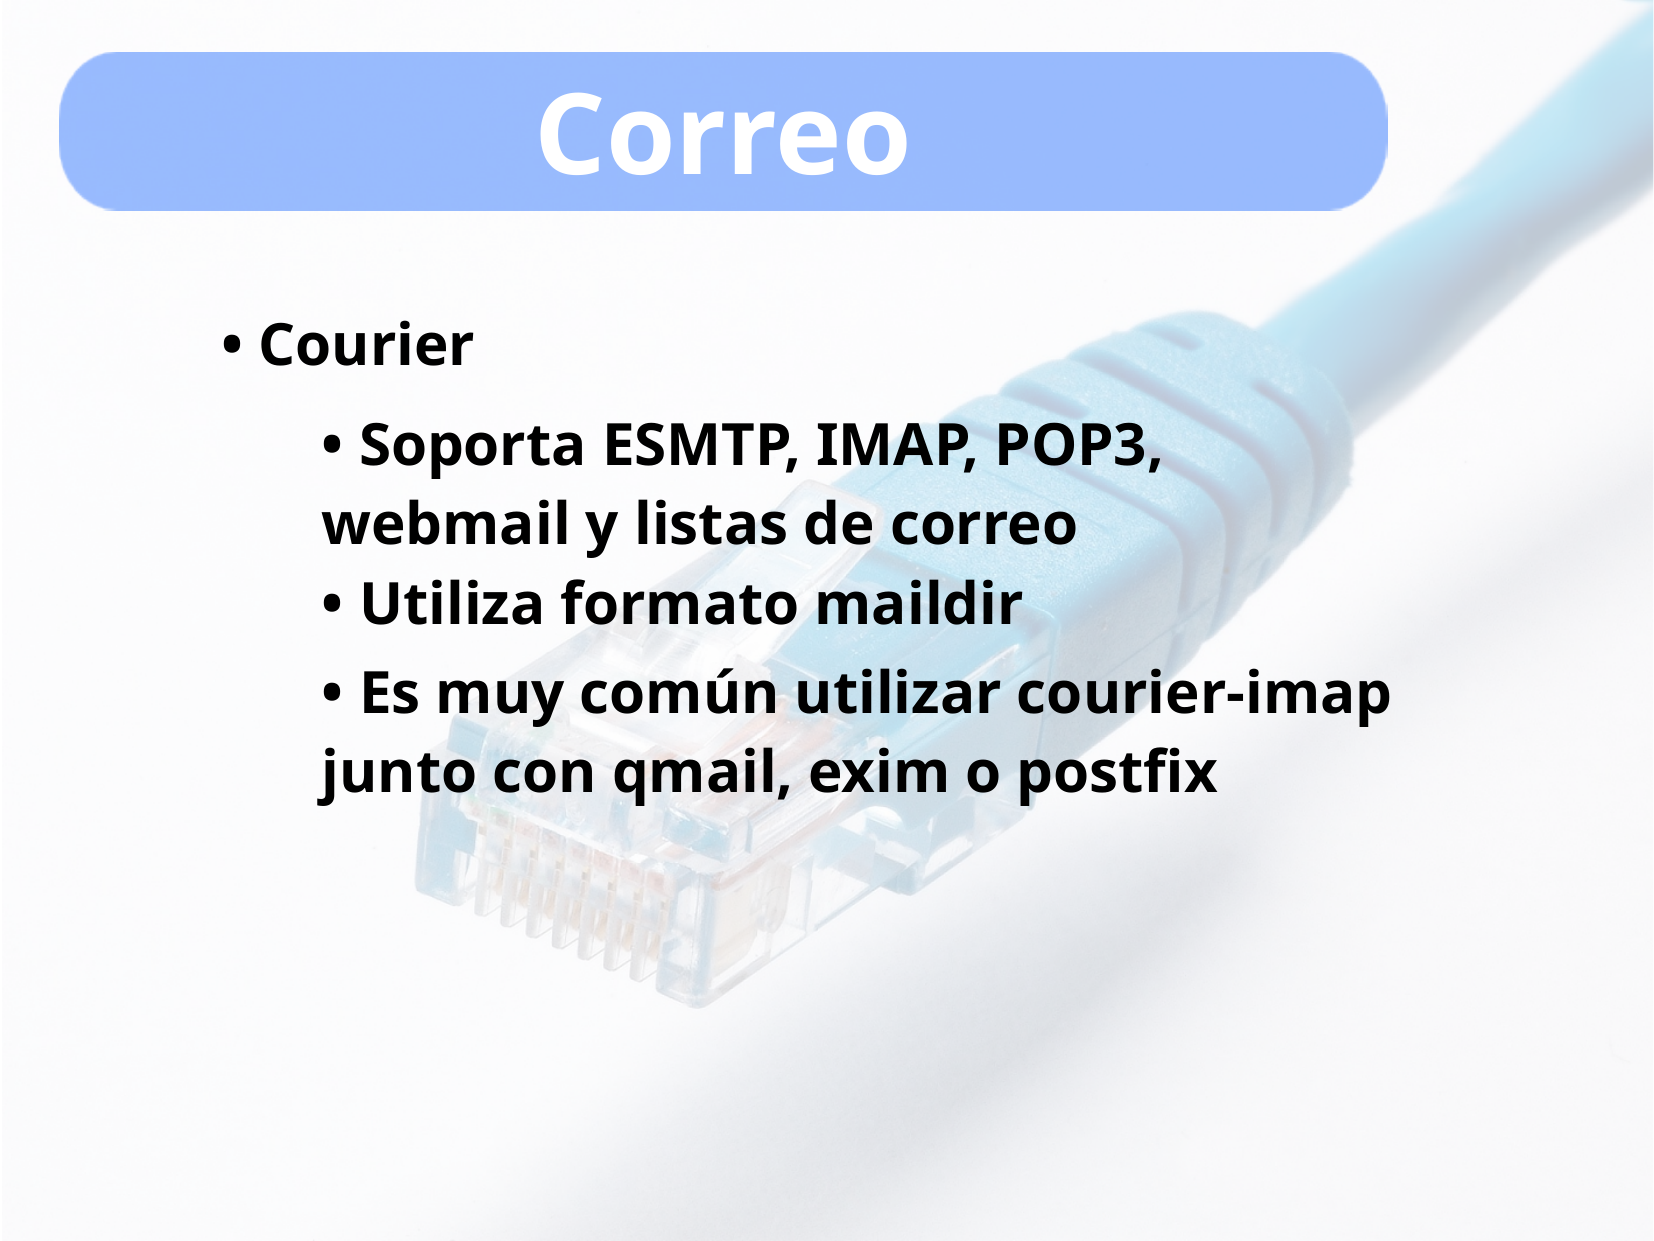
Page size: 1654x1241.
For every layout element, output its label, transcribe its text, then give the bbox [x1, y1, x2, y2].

picture [2, 0, 1654, 1241]
text_box • Soporta ESMTP, IMAP, POP3, webmail y listas de correo [307, 395, 1359, 565]
text_box • Courier [206, 295, 562, 388]
text_box • Utiliza formato maildir [307, 555, 1093, 643]
text_box • Es muy común utilizar courier-imap junto con qmail, exim o postfix [307, 643, 1536, 813]
